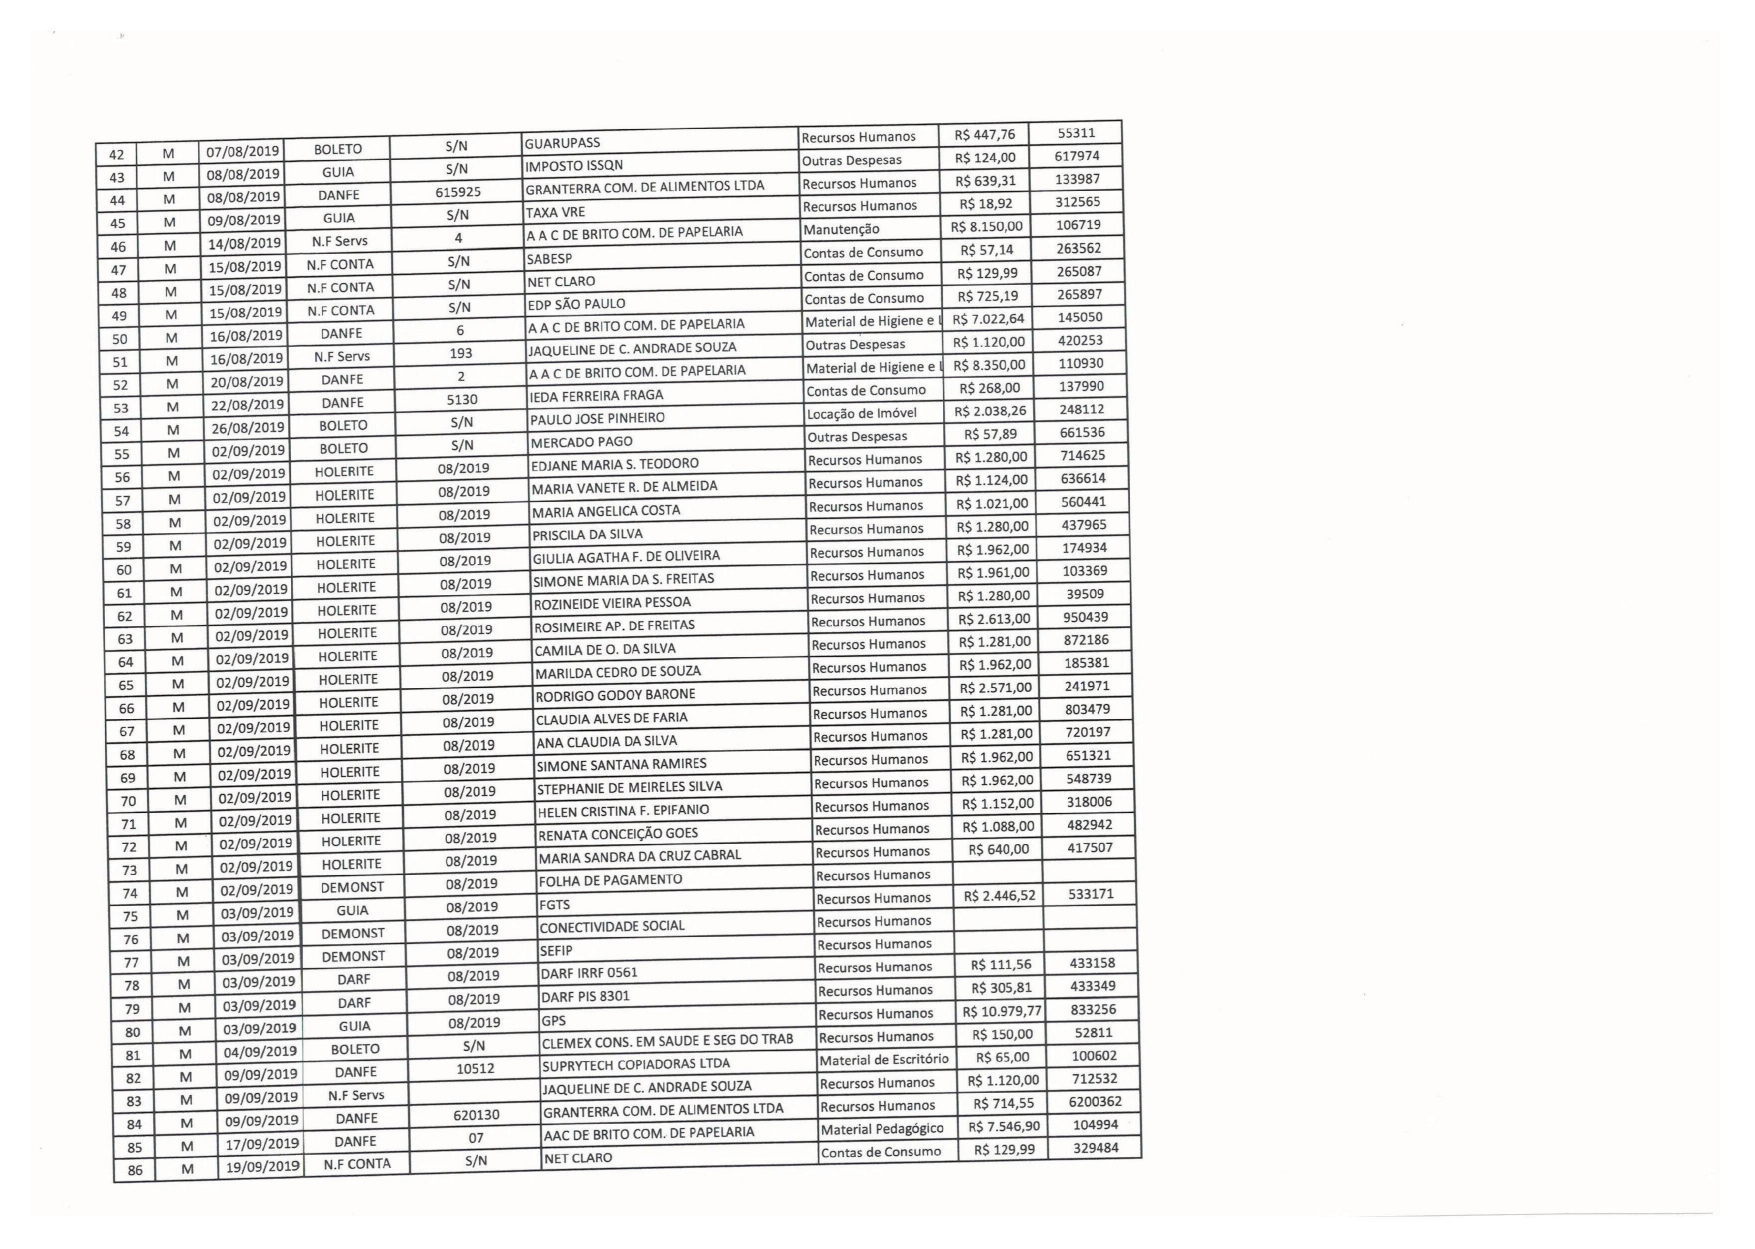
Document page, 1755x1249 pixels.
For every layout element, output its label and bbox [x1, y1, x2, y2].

text_box [0, 0, 1752, 1248]
